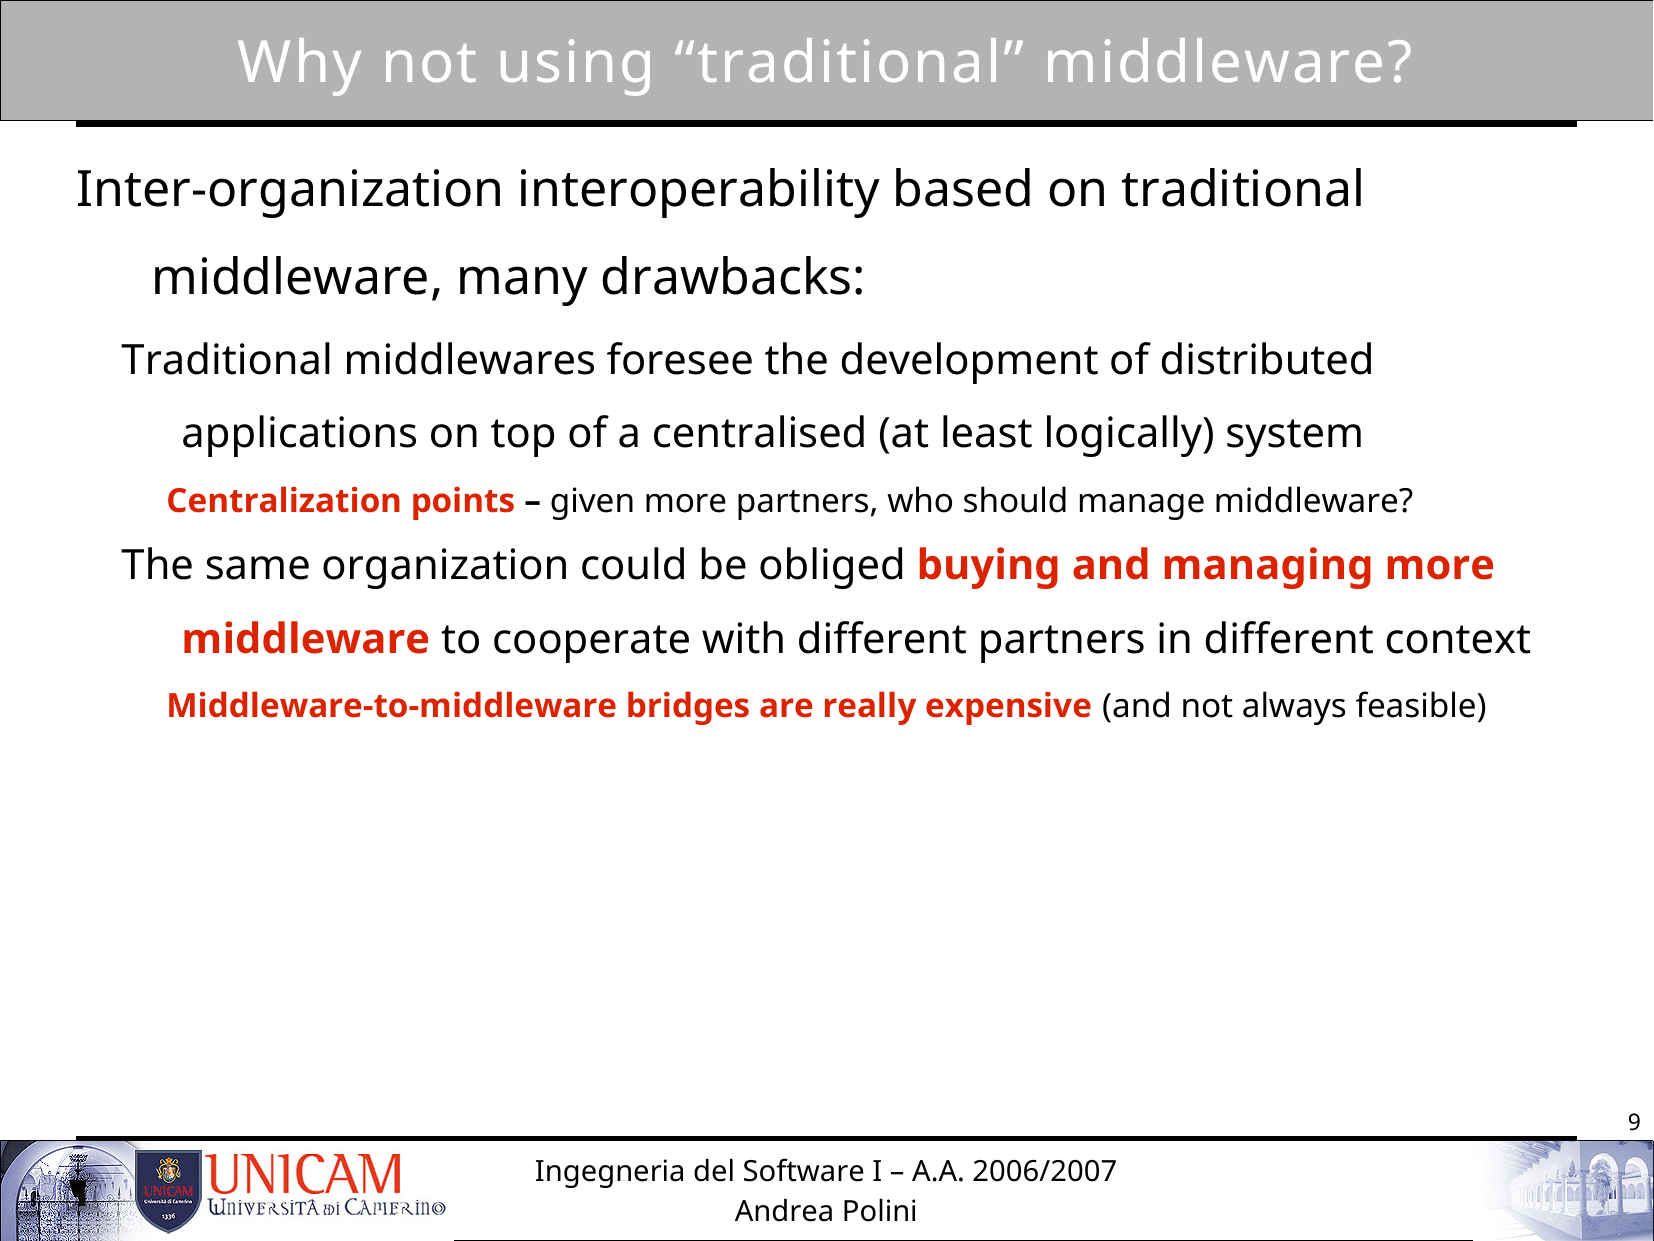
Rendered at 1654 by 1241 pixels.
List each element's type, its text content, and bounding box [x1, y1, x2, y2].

picture [1473, 1141, 1654, 1241]
picture [0, 1141, 454, 1241]
list Inter-organization interoperability based on traditional middleware, many drawbacks: Traditional middlewares foresee the development of distributed applications on top of a centralised (at least logically) system Centralization points – given more partners, who should manage middleware? The same organization could be obliged buying and managing more middleware to cooperate with different partners in different context Middleware-to-middleware bridges are really expensive (and not always feasible) [76, 152, 1577, 688]
title Why not using “traditional” middleware? [0, 0, 1653, 121]
